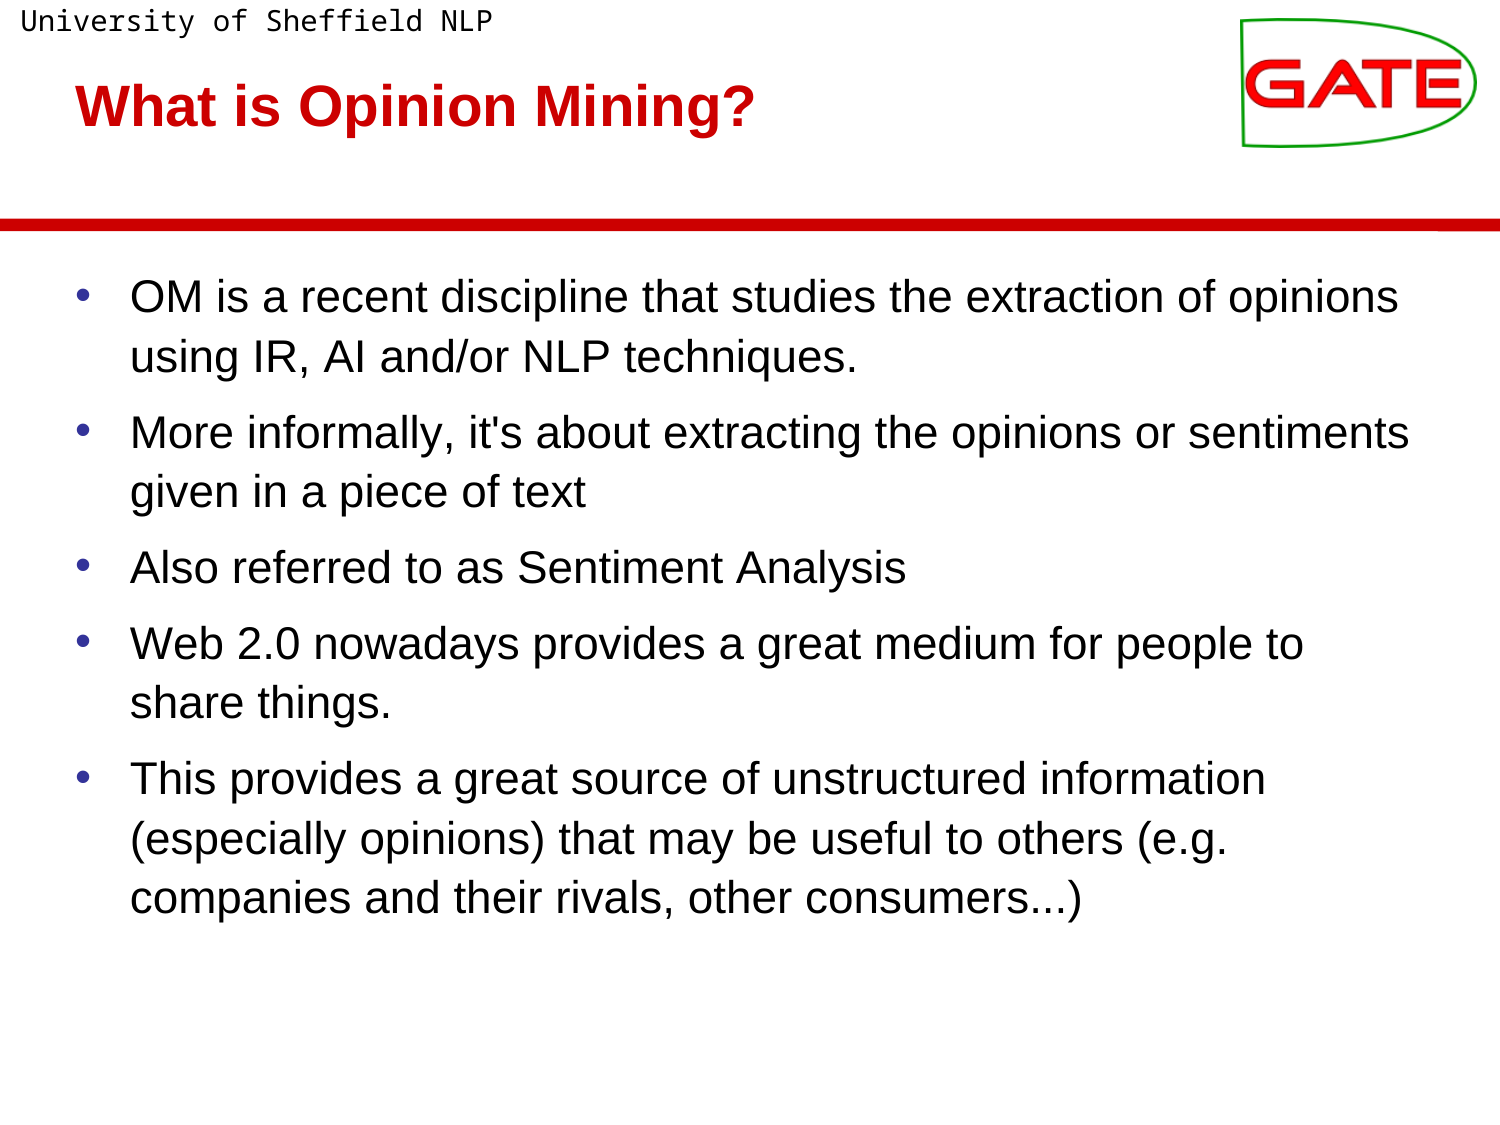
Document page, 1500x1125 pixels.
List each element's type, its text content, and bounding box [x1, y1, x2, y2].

picture [1425, 18, 1477, 148]
list OM is a recent discipline that studies the extraction of opinions using IR, AI and/or NLP techniques. More informally, it's about extracting the opinions or sentiments given in a piece of text Also referred to as Sentiment Analysis Web 2.0 nowadays provides a great medium for people to share things. This provides a great source of unstructured information (especially opinions) that may be useful to others (e.g. companies and their rivals, other consumers...) [75, 262, 1425, 1078]
title What is Opinion Mining? [75, 14, 1425, 202]
